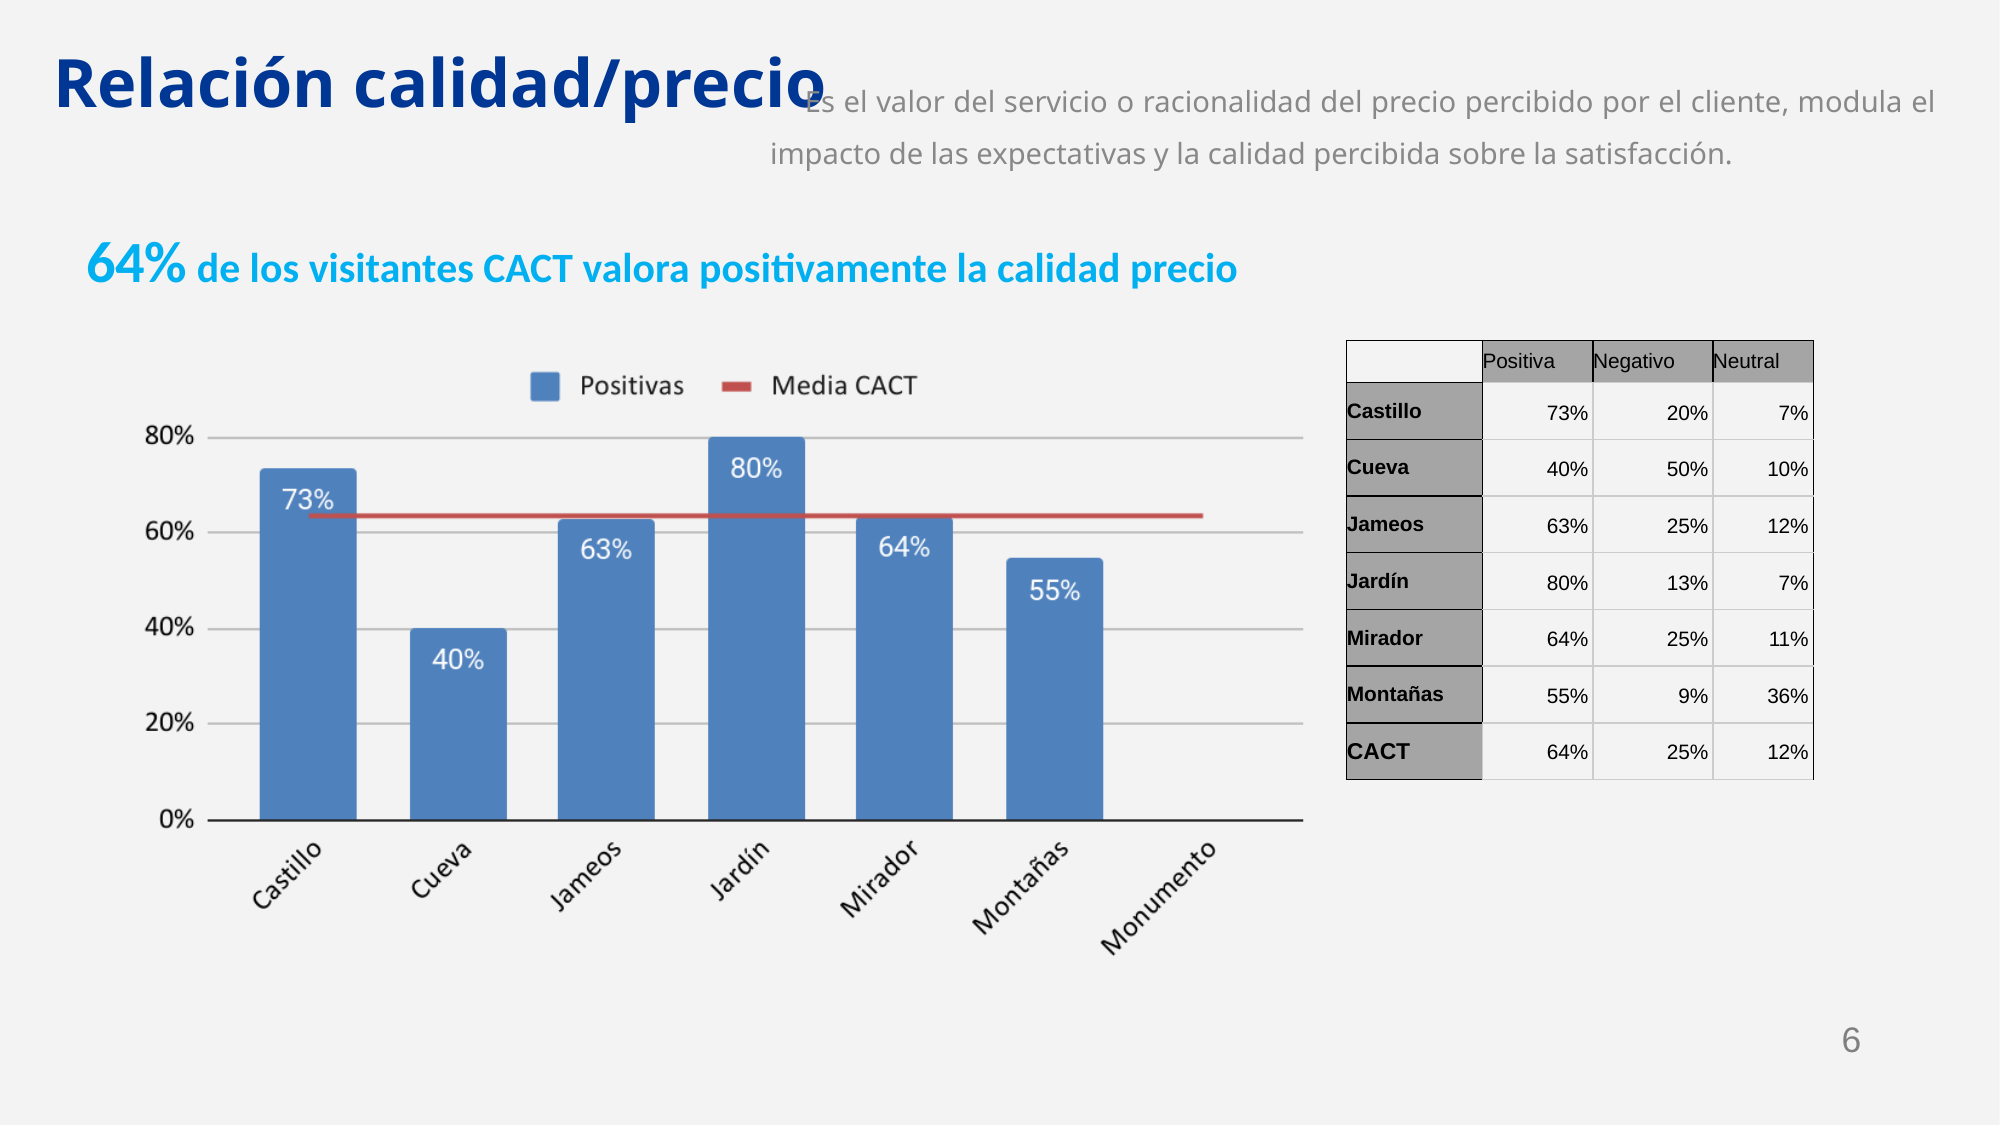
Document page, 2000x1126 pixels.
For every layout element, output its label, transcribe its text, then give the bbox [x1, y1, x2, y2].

table_cell 55% [1483, 667, 1592, 722]
table_cell Mirador [1347, 610, 1482, 665]
table_cell 73% [1483, 383, 1592, 439]
table_cell 40% [1483, 440, 1592, 495]
table_cell 25% [1594, 724, 1712, 779]
table_cell CACT [1347, 724, 1482, 779]
table_cell 20% [1594, 383, 1712, 439]
table_cell Cueva [1347, 440, 1482, 495]
table_header Neutral [1714, 341, 1813, 382]
text_box Relación calidad/precio [53, 0, 1928, 121]
picture [112, 340, 1336, 984]
table_header [1347, 341, 1482, 382]
table_cell 36% [1714, 667, 1813, 722]
table_cell 64% [1483, 724, 1592, 779]
table_cell Castillo [1347, 383, 1482, 439]
table_cell Jameos [1347, 497, 1482, 552]
table_cell 25% [1594, 610, 1712, 665]
table_cell Montañas [1347, 667, 1482, 722]
table_cell 12% [1714, 497, 1813, 552]
table_cell 7% [1714, 383, 1813, 439]
table_cell 25% [1594, 497, 1712, 552]
table_header Positiva [1483, 341, 1592, 382]
table_cell Jardín [1347, 553, 1482, 609]
table_cell 50% [1594, 440, 1712, 495]
table_cell 64% [1483, 610, 1592, 665]
table_cell 80% [1483, 553, 1592, 609]
table_cell 12% [1714, 724, 1813, 779]
slide_number 1 [1412, 1008, 1880, 1069]
table_cell 11% [1714, 610, 1813, 665]
table_cell 7% [1714, 553, 1813, 609]
table_cell 13% [1594, 553, 1712, 609]
table_cell 10% [1714, 440, 1813, 495]
table_header Negativo [1594, 341, 1712, 382]
table_cell 9% [1594, 667, 1712, 722]
table_cell 63% [1483, 497, 1592, 552]
text_box 64% de los visitantes CACT valora positivamente la calidad precio [71, 199, 1377, 289]
text_box Es el valor del servicio o racionalidad del precio percibido por el cliente, modula el impacto de las expectativas y la calidad percibida sobre la satisfacción. [741, 35, 1965, 289]
